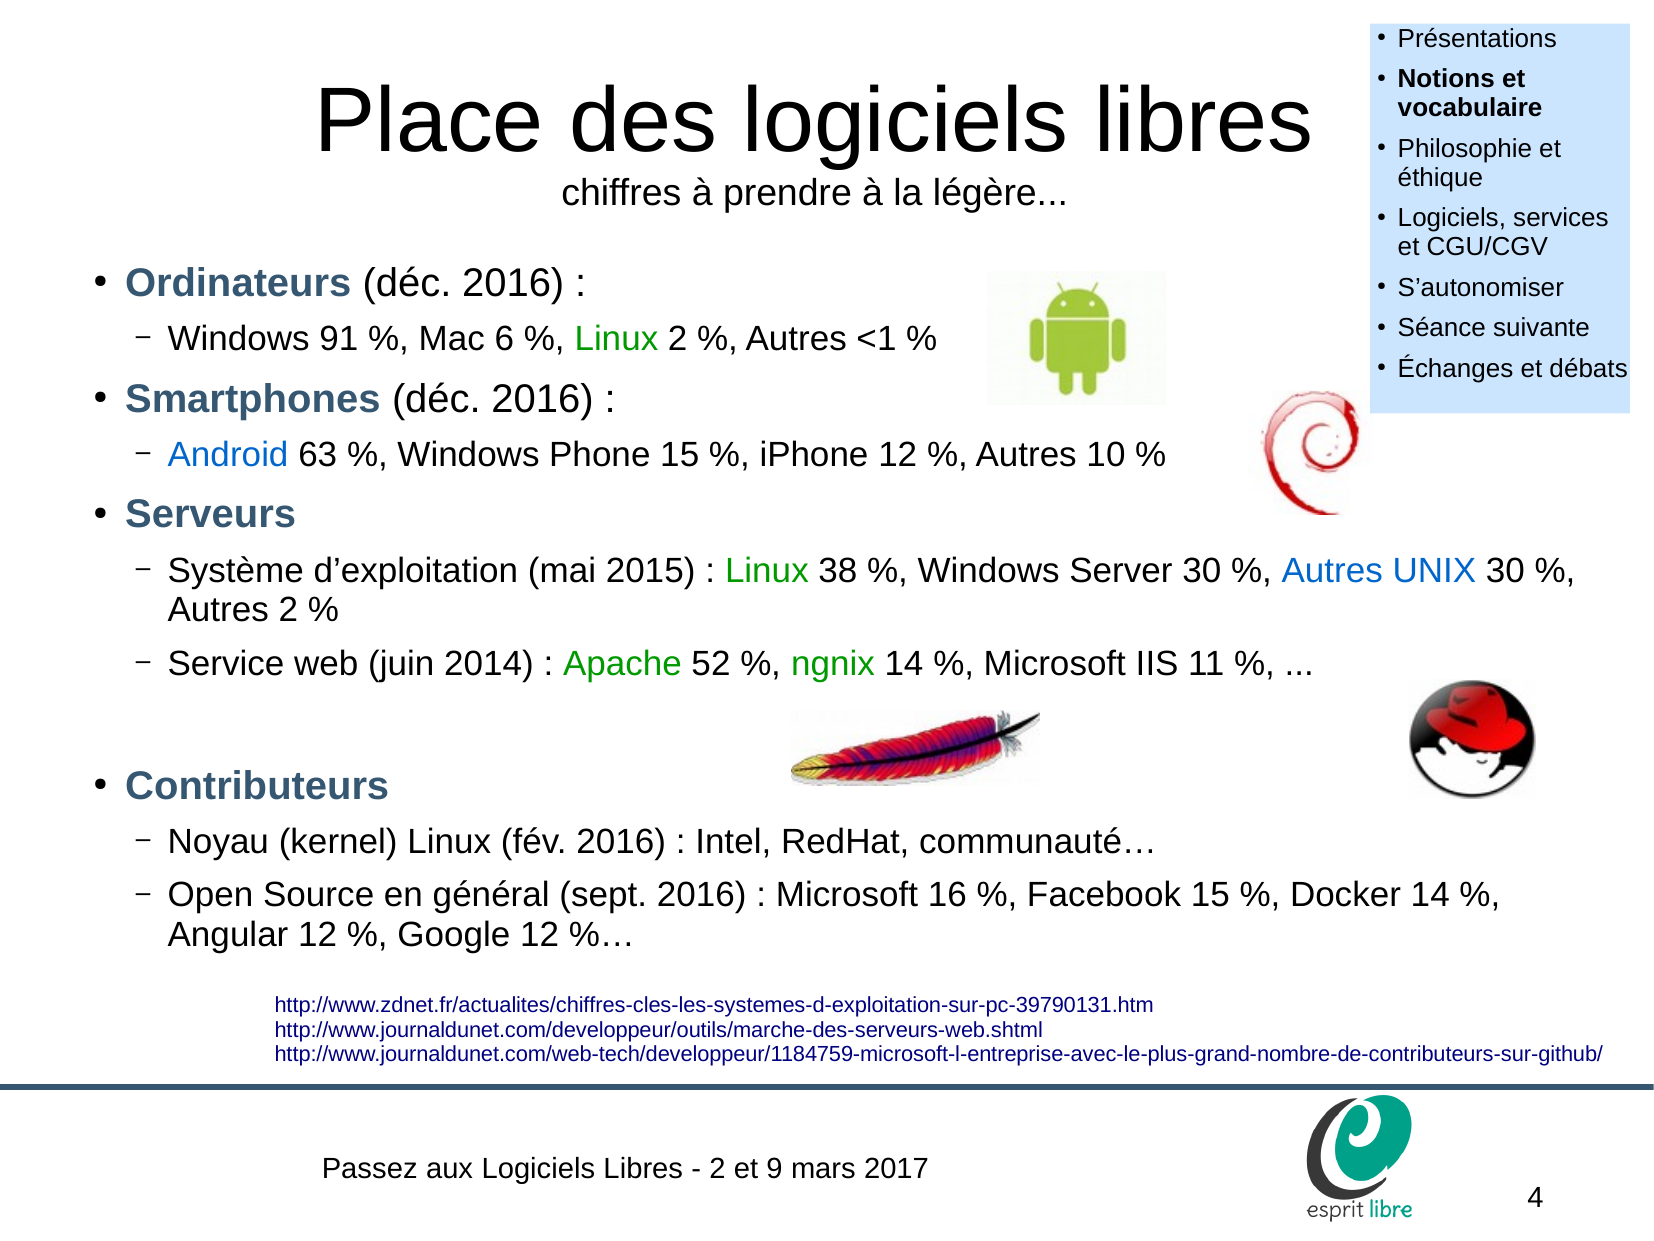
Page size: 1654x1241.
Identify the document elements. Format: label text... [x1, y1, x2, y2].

text_box http://www.zdnet.fr/actualites/chiffres-cles-les-systemes-d-exploitation-sur-pc-39790131.htm http://www.journaldunet.com/developpeur/outils/marche-des-serveurs-web.shtml http://www.journaldunet.com/web-tech/developpeur/1184759-microsoft-l-entreprise-avec-le-plus-grand-nombre-de-contributeurs-sur-github/ [259, 985, 1630, 1074]
title Place des logiciels libres chiffres à prendre à la légère... [70, 37, 1370, 245]
list Ordinateurs (déc. 2016) : Windows 91 %, Mac 6 %, Linux 2 %, Autres <1 % Smartphones (déc. 2016) : Android 63 %, Windows Phone 15 %, iPhone 12 %, Autres 10 % Serveurs Système d’exploitation (mai 2015) : Linux 38 %, Windows Server 30 %, Autres UNIX 30 %, Autres 2 % Service web (juin 2014) : Apache 52 %, ngnix 14 %, Microsoft IIS 11 %, ... Contributeurs Noyau (kernel) Linux (fév. 2016) : Intel, RedHat, communauté… Open Source en général (sept. 2016) : Microsoft 16 %, Facebook 15 %, Docker 14 %, Angular 12 %, Google 12 %… [82, 259, 1595, 957]
picture [791, 710, 1040, 786]
picture [1293, 1092, 1424, 1223]
list Présentations Notions et vocabulaire Philosophie et éthique Logiciels, services et CGU/CGV S’autonomiser Séance suivante Échanges et débats [1370, 23, 1630, 414]
